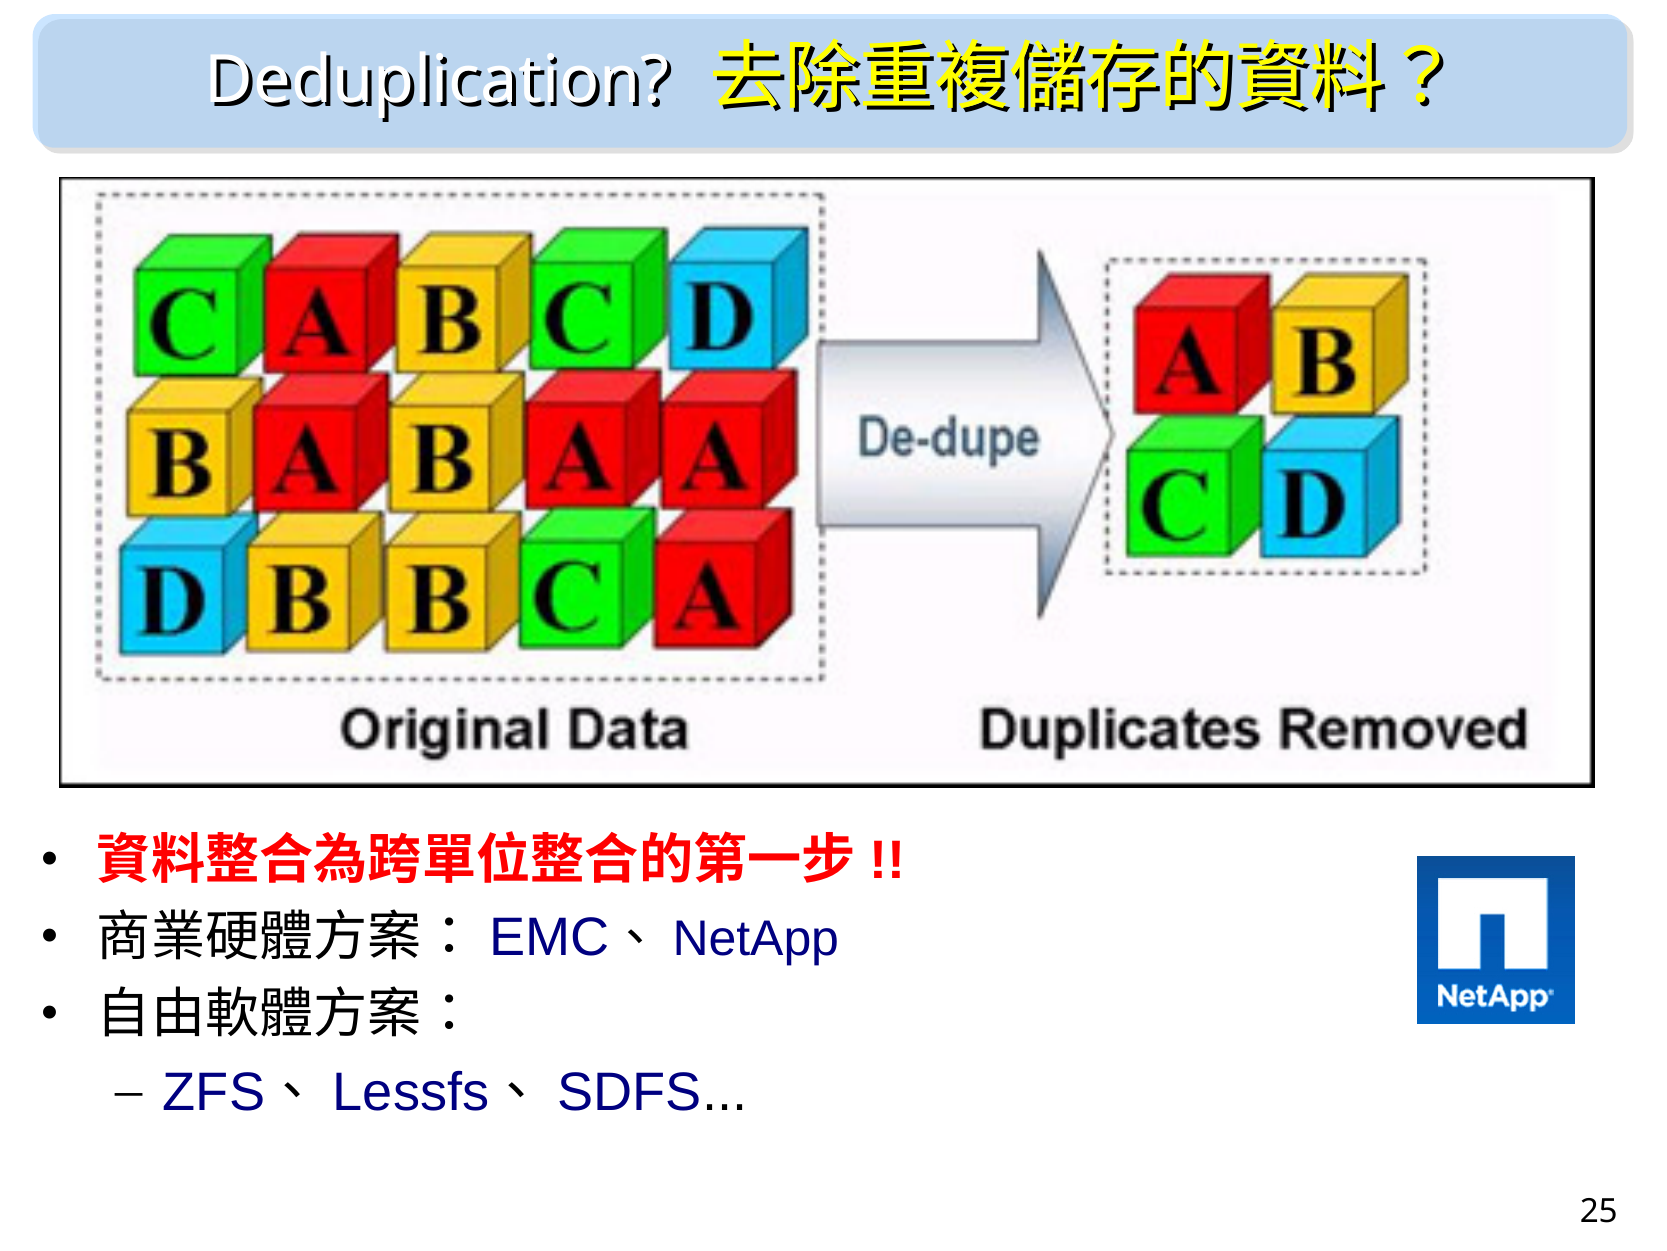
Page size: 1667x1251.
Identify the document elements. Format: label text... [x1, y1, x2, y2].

picture [1417, 856, 1575, 1025]
picture [59, 177, 1595, 788]
title Deduplication? 去除重複儲存的資料？ [0, 7, 1665, 148]
text_box 資料整合為跨單位整合的第一步!! 商業硬體方案：EMC、NetApp 自由軟體方案： ZFS、Lessfs、SDFS... [40, 826, 1064, 1152]
